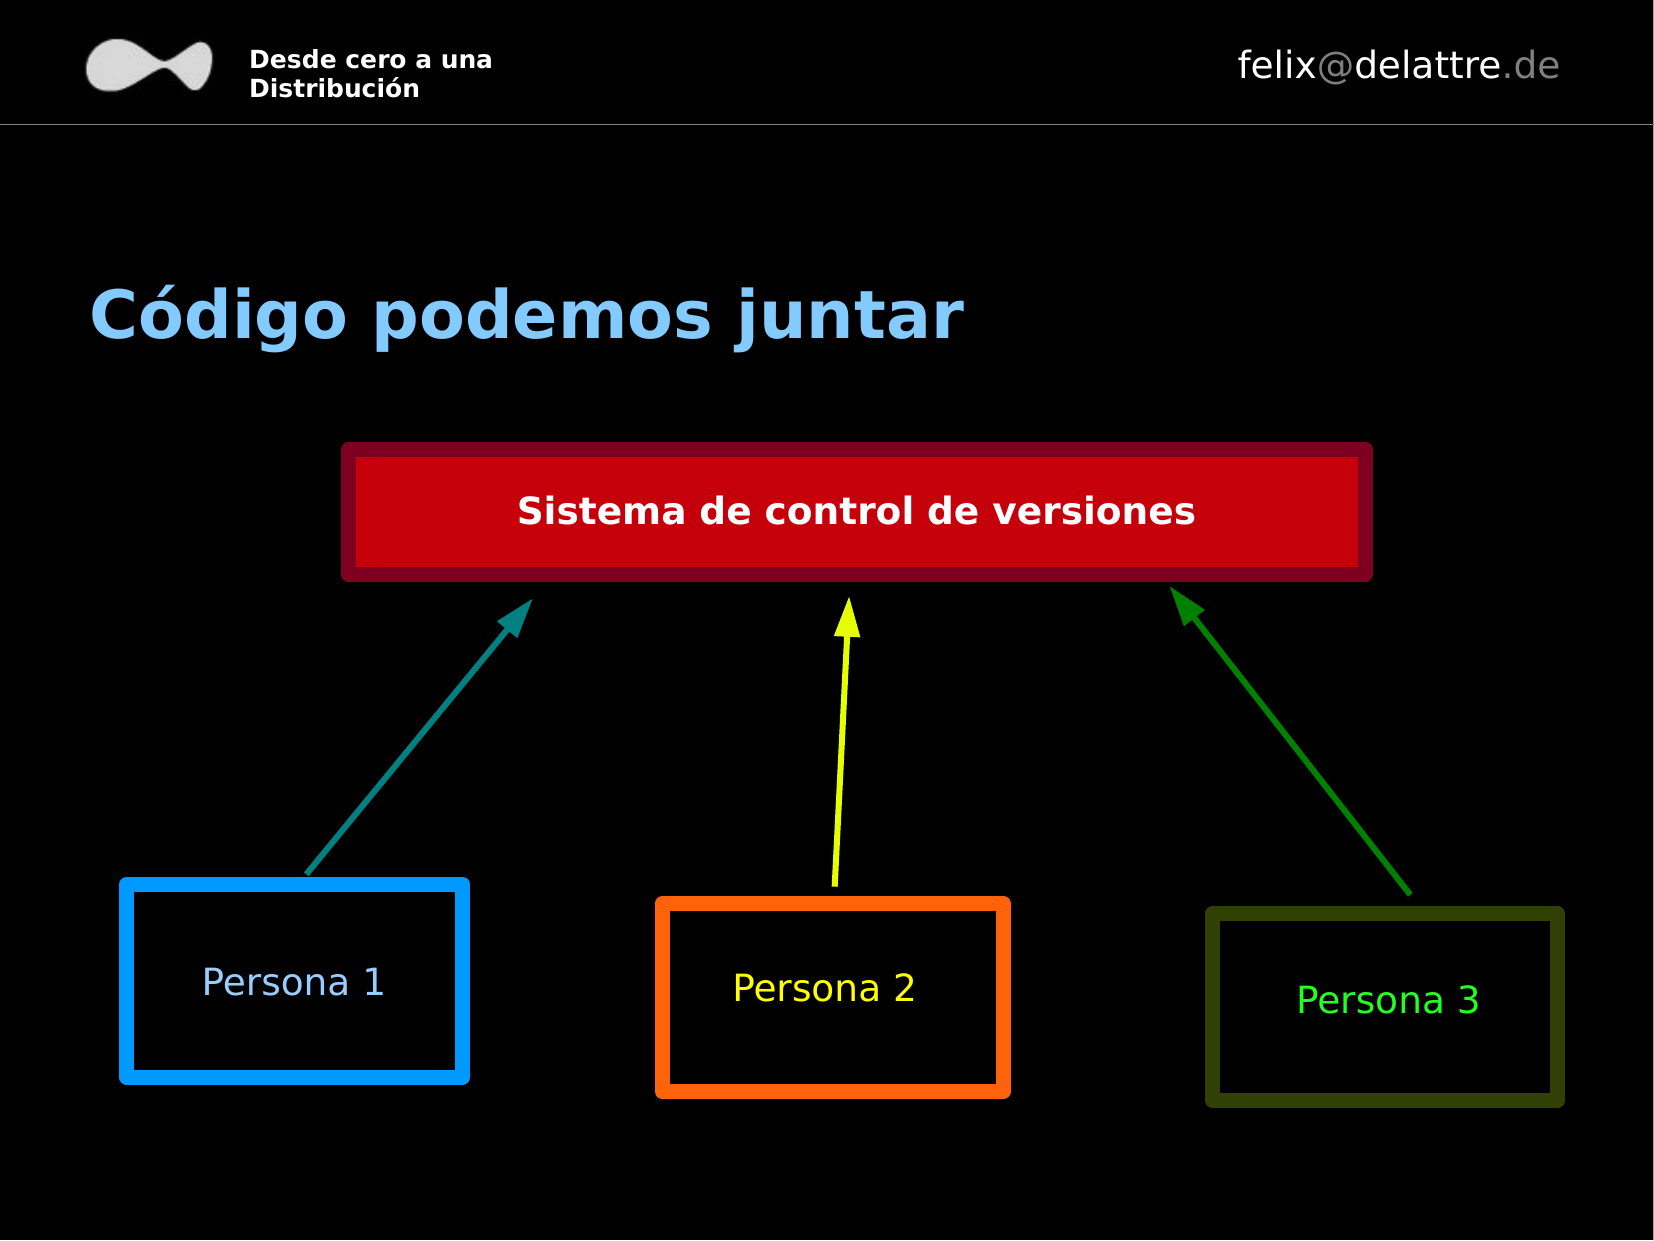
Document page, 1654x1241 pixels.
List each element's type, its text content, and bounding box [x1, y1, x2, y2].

text_box Sistema de control de versiones [348, 449, 1366, 575]
text_box Persona 2 [717, 959, 932, 1019]
text_box Persona 1 [186, 952, 402, 1012]
picture [62, 31, 229, 104]
text_box Código podemos juntar [75, 269, 980, 363]
text_box Persona 3 [1281, 971, 1496, 1031]
